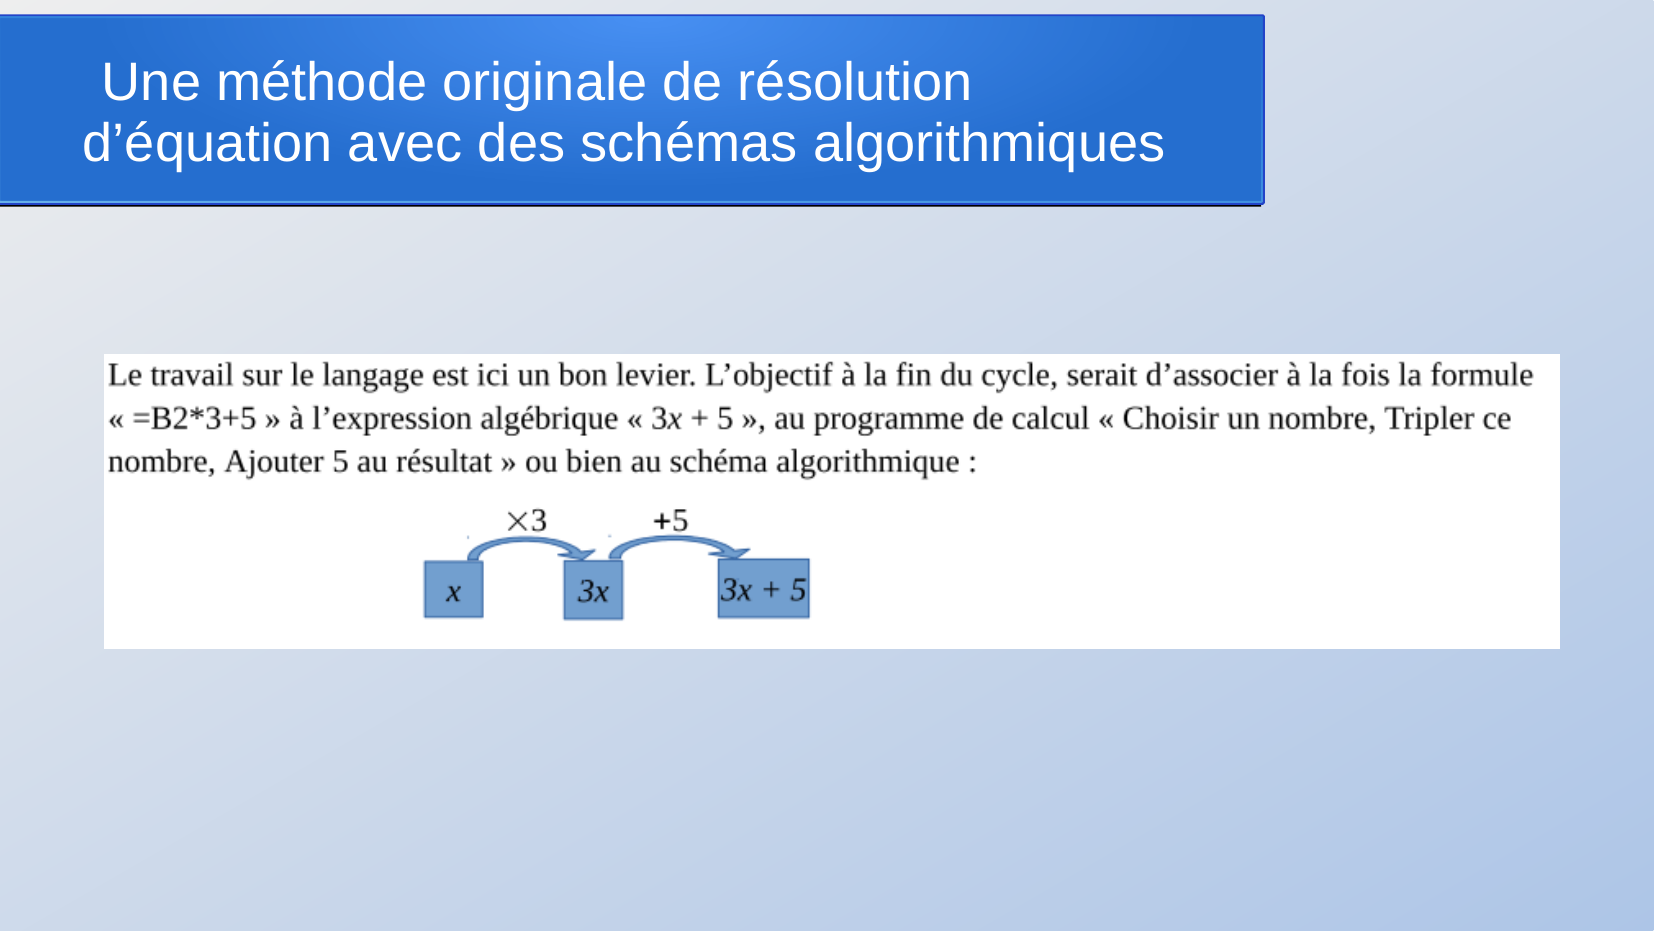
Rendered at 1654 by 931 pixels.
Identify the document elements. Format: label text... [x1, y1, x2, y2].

picture [104, 354, 1560, 649]
title Une méthode originale de résolution d’équation avec des schémas algorithmiques [82, 35, 1235, 189]
list [82, 224, 1571, 764]
